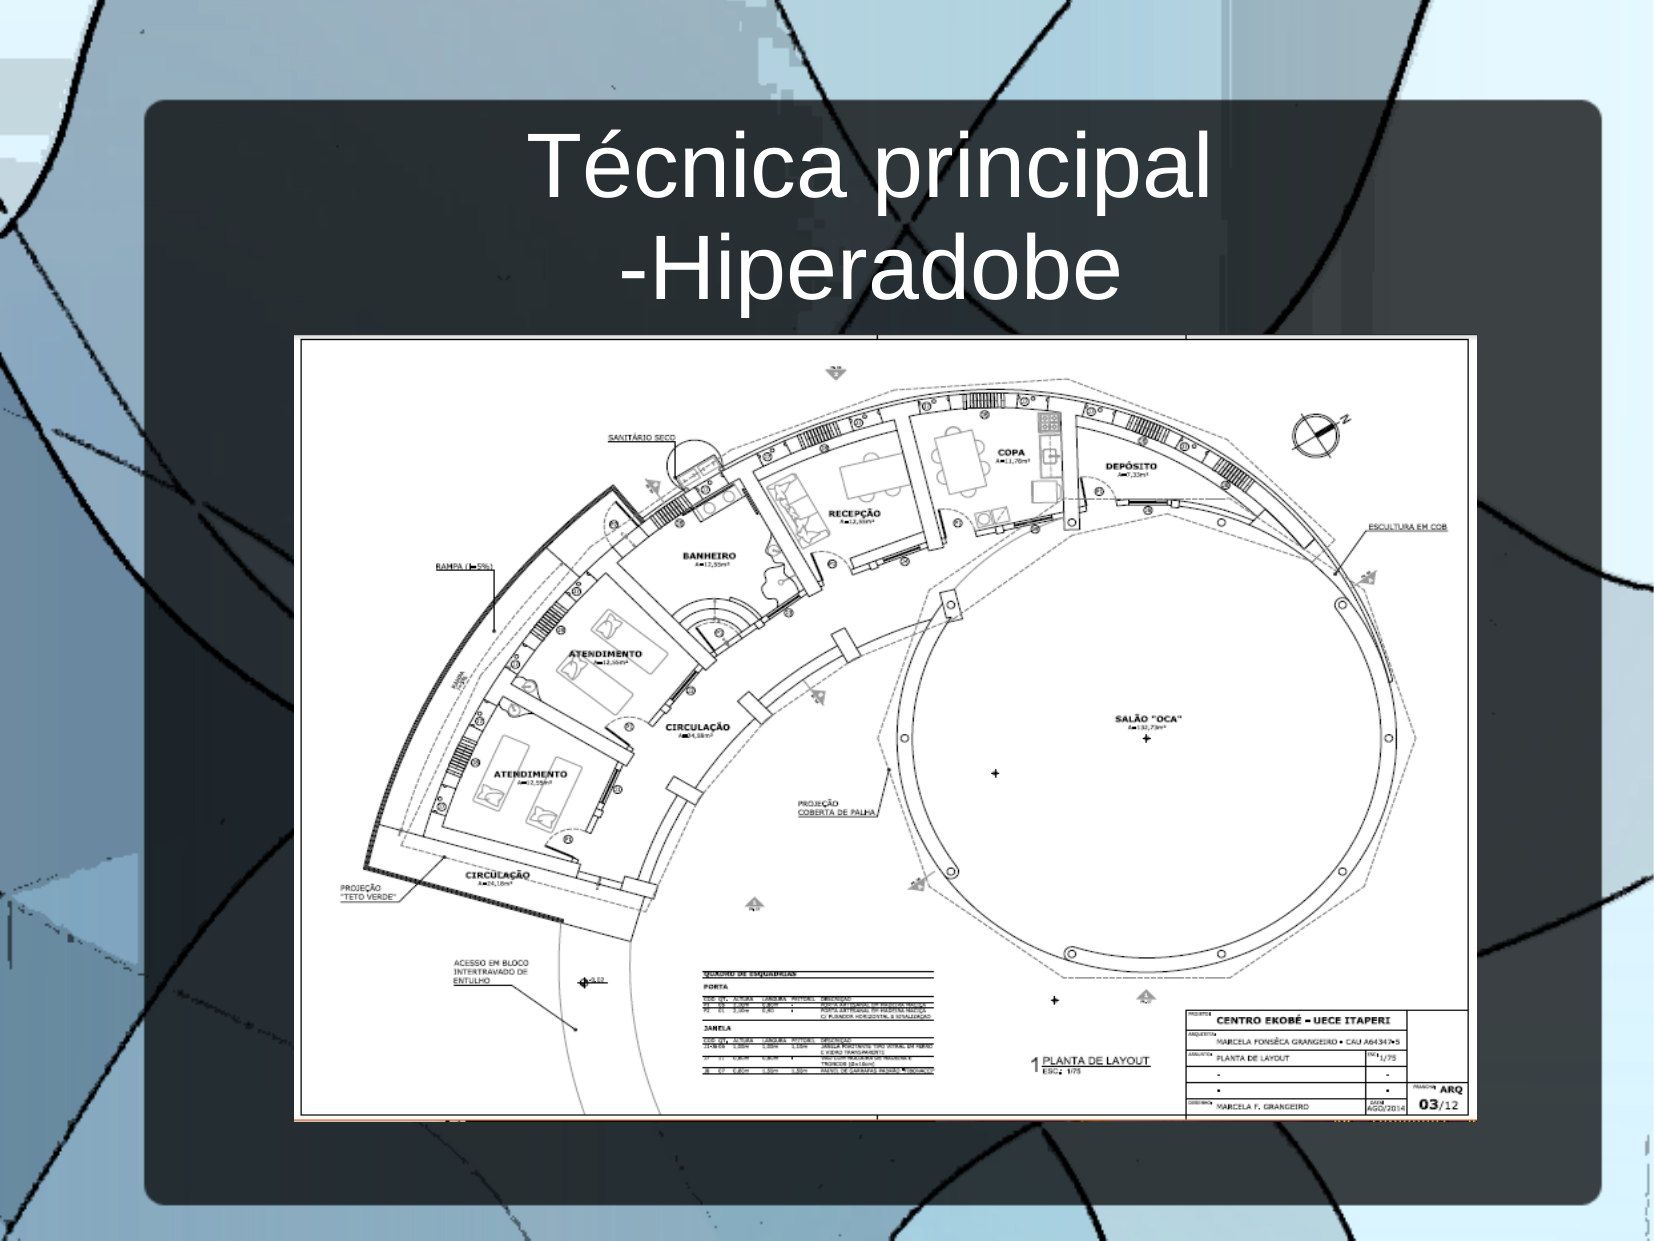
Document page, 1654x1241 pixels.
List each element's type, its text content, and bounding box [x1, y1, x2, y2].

picture [0, 0, 1654, 1241]
title Técnica principal -Hiperadobe [159, 108, 1583, 325]
